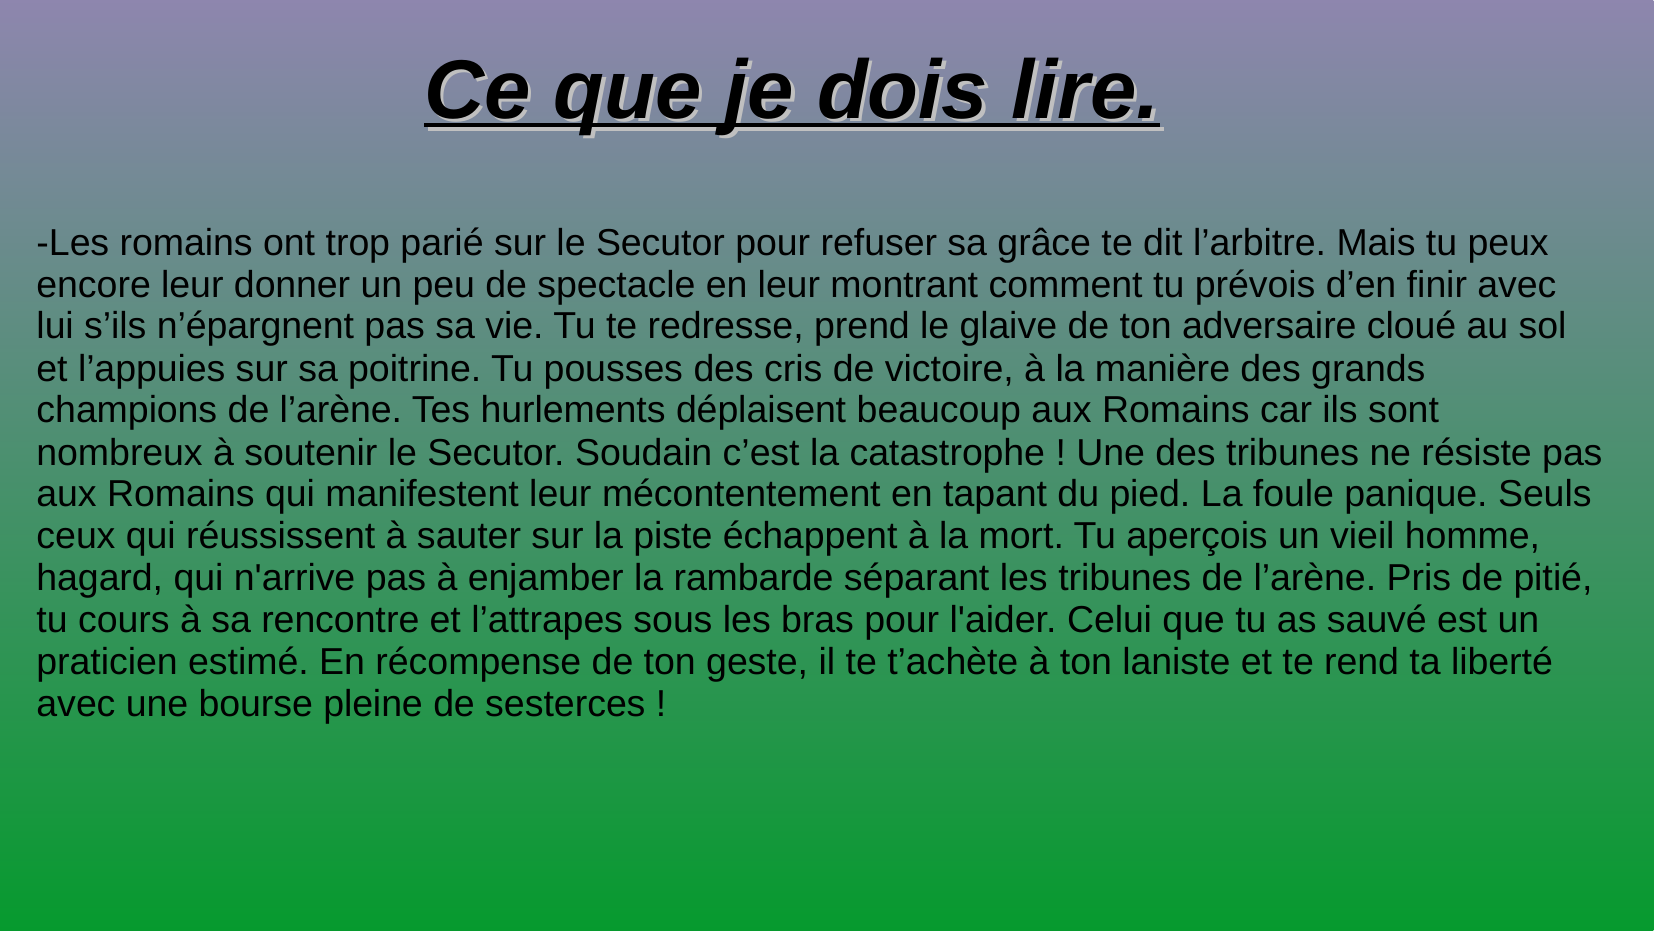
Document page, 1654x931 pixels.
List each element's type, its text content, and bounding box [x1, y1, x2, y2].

text_box Ce que je dois lire. [409, 35, 1175, 144]
text_box -Les romains ont trop parié sur le Secutor pour refuser sa grâce te dit l’arbitre. Mais tu peux encore leur donner un peu de spectacle en leur montrant comment tu prévois d’en finir avec lui s’ils n’épargnent pas sa vie. Tu te redresse, prend le glaive de ton adversaire cloué au sol et l’appuies sur sa poitrine. Tu pousses des cris de victoire, à la manière des grands champions de l’arène. Tes hurlements déplaisent beaucoup aux Romains car ils sont nombreux à soutenir le Secutor. Soudain c’est la catastrophe ! Une des tribunes ne résiste pas aux Romains qui manifestent leur mécontentement en tapant du pied. La foule panique. Seuls ceux qui réussissent à sauter sur la piste échappent à la mort. Tu aperçois un vieil homme, hagard, qui n'arrive pas à enjamber la rambarde séparant les tribunes de l’arène. Pris de pitié, tu cours à sa rencontre et l’attrapes sous les bras pour l'aider. Celui que tu as sauvé est un praticien estimé. En récompense de ton geste, il te t’achète à ton laniste et te rend ta liberté avec une bourse pleine de sesterces ! [21, 213, 1619, 733]
